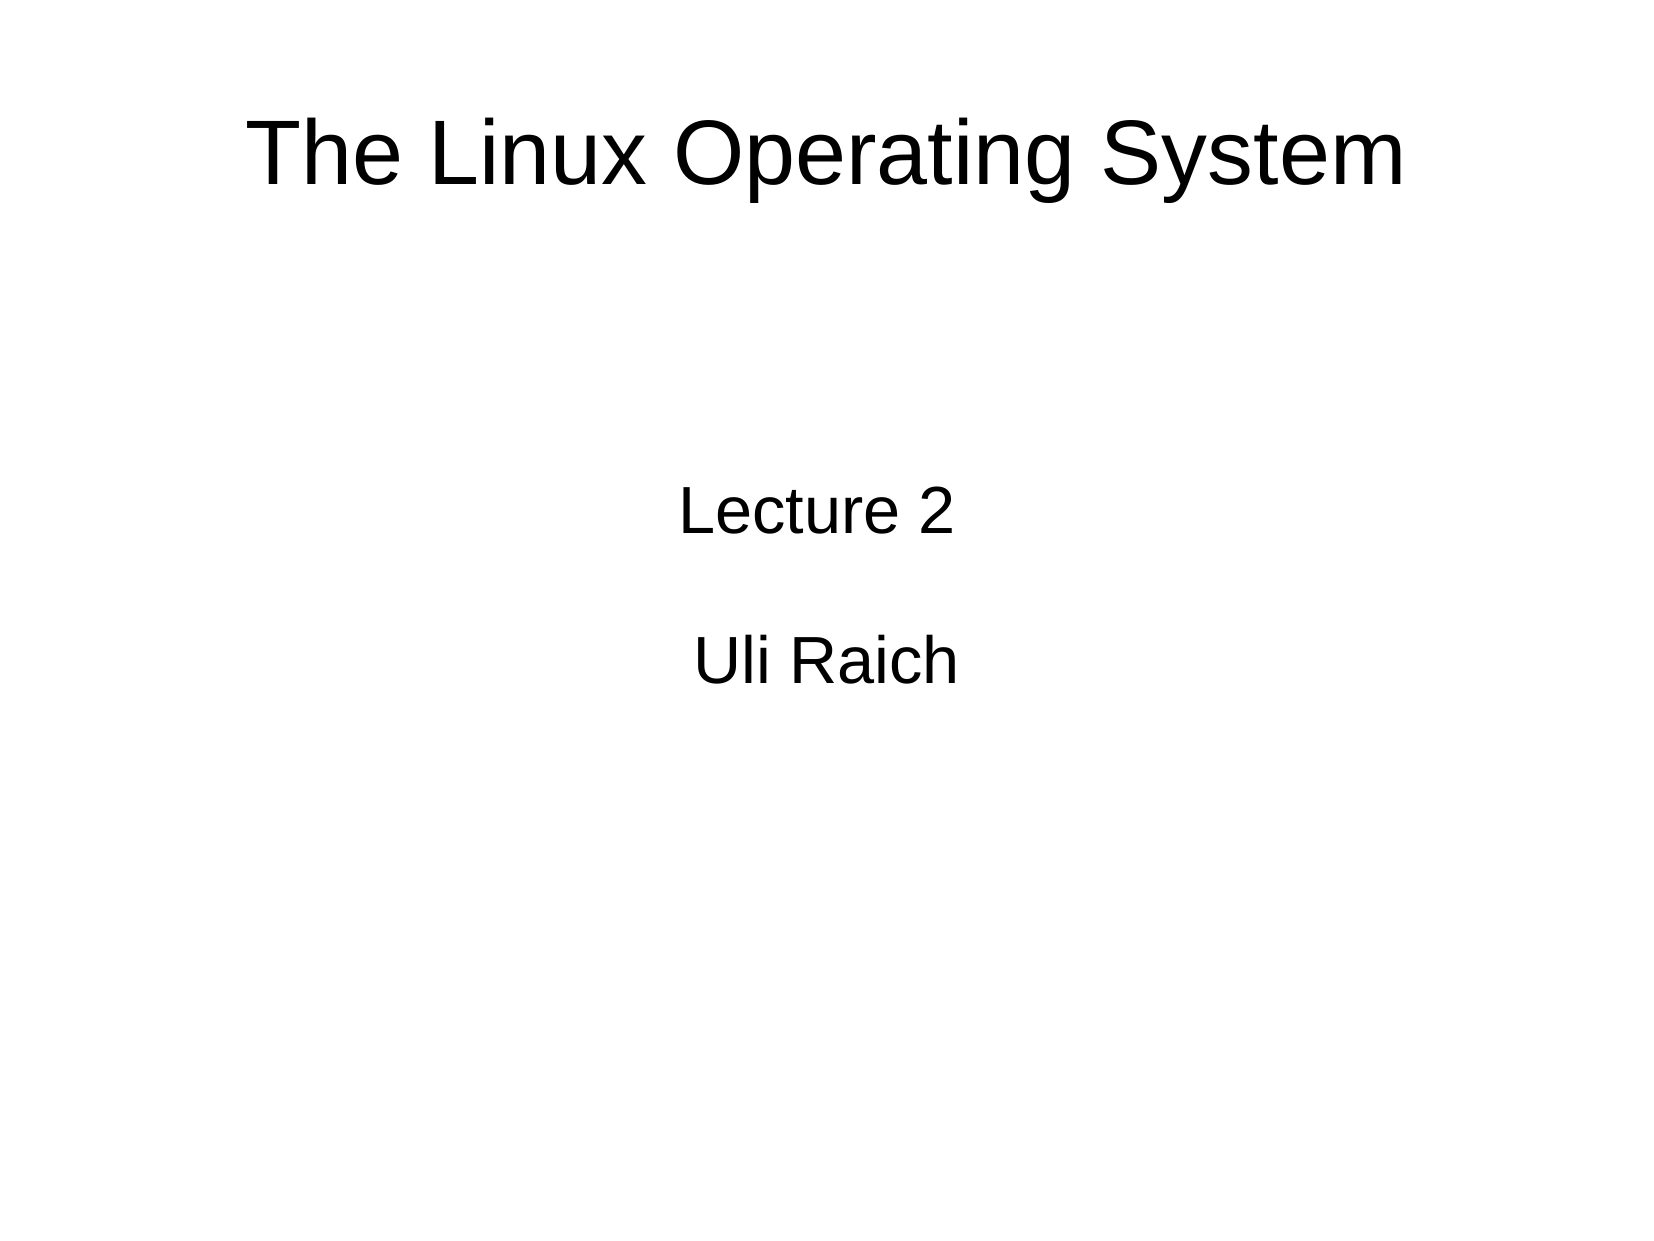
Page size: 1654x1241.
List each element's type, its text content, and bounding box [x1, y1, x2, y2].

title The Linux Operating System [82, 49, 1571, 225]
subtitle Lecture 2 Uli Raich [82, 225, 1571, 946]
